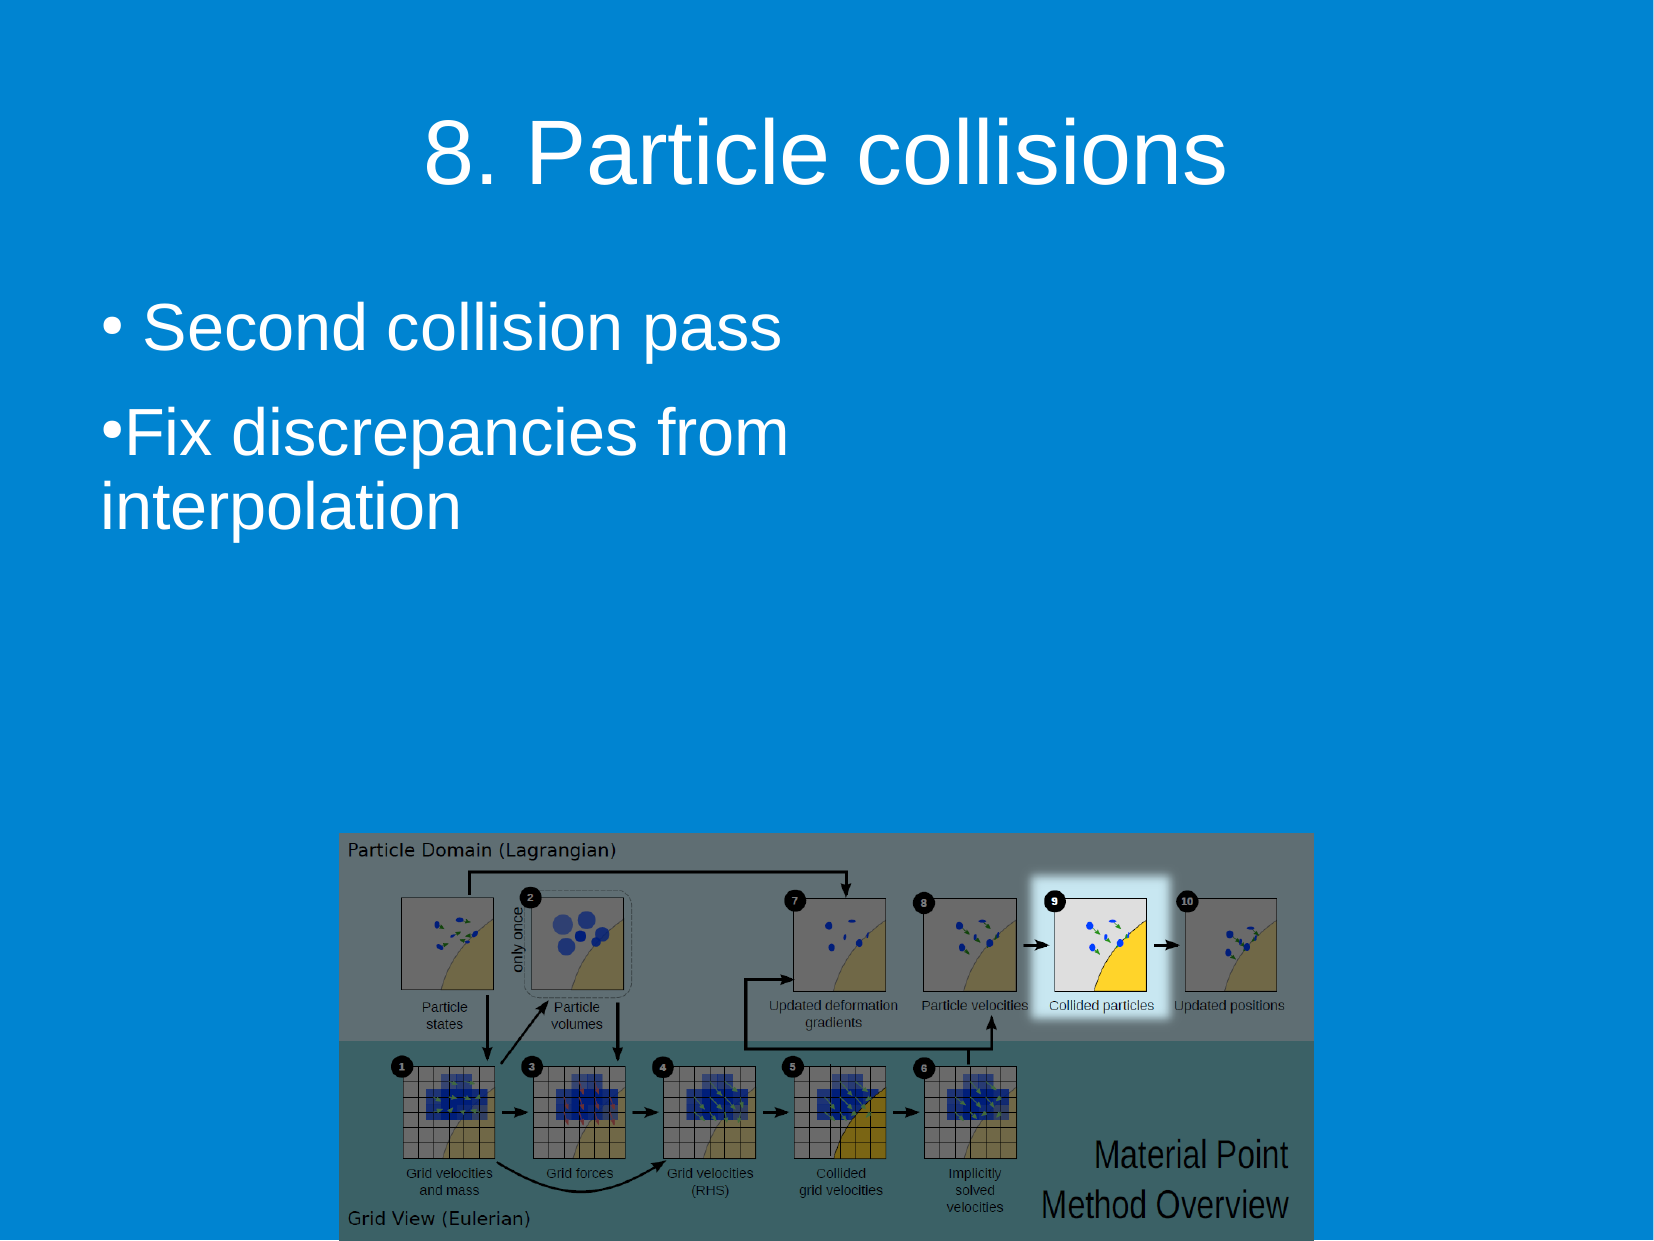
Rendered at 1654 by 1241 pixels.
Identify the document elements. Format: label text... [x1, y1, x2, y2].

picture [339, 833, 1314, 1241]
list Second collision pass Fix discrepancies from interpolation [82, 290, 809, 1010]
title 8. Particle collisions [82, 49, 1571, 257]
